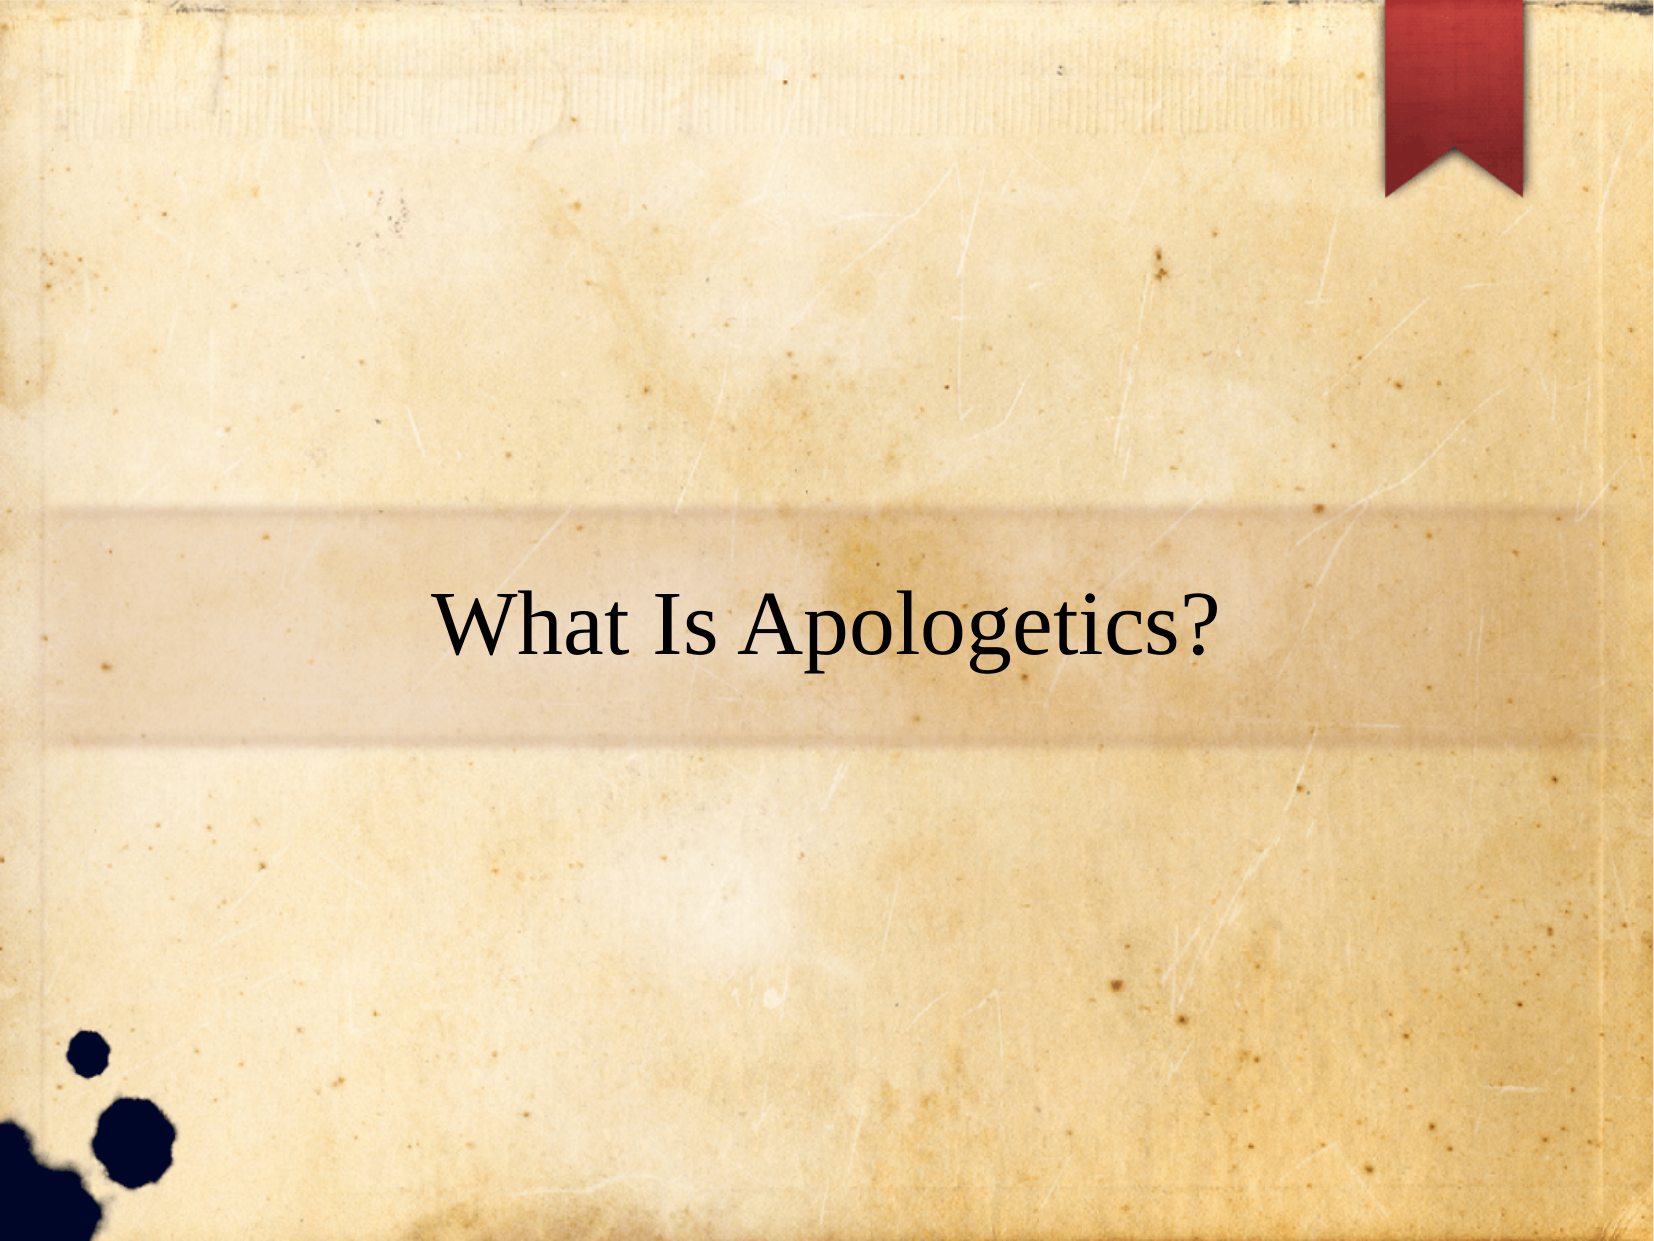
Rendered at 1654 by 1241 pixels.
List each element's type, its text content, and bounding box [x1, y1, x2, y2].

title What Is Apologetics? [82, 519, 1571, 727]
picture [0, 0, 1654, 1241]
